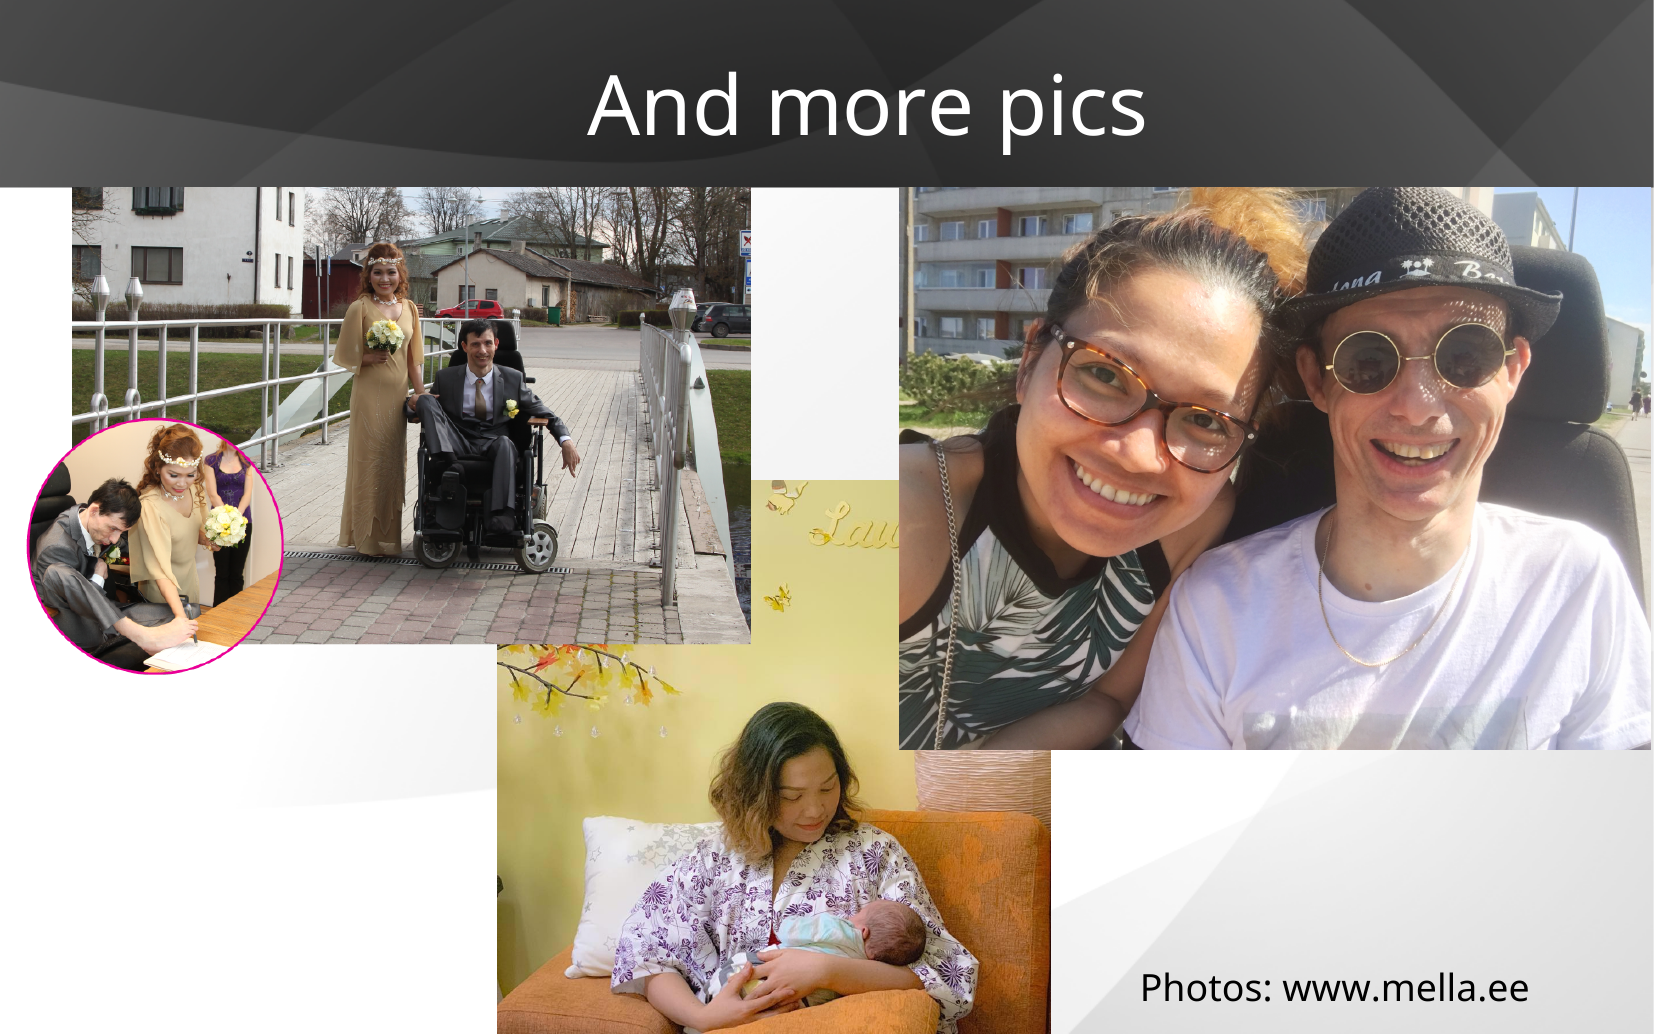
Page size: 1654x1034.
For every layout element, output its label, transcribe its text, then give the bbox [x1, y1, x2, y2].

picture [0, 0, 1654, 1034]
text_box Photos: www.mella.ee [1125, 954, 1576, 1013]
title And more pics [124, 0, 1613, 208]
